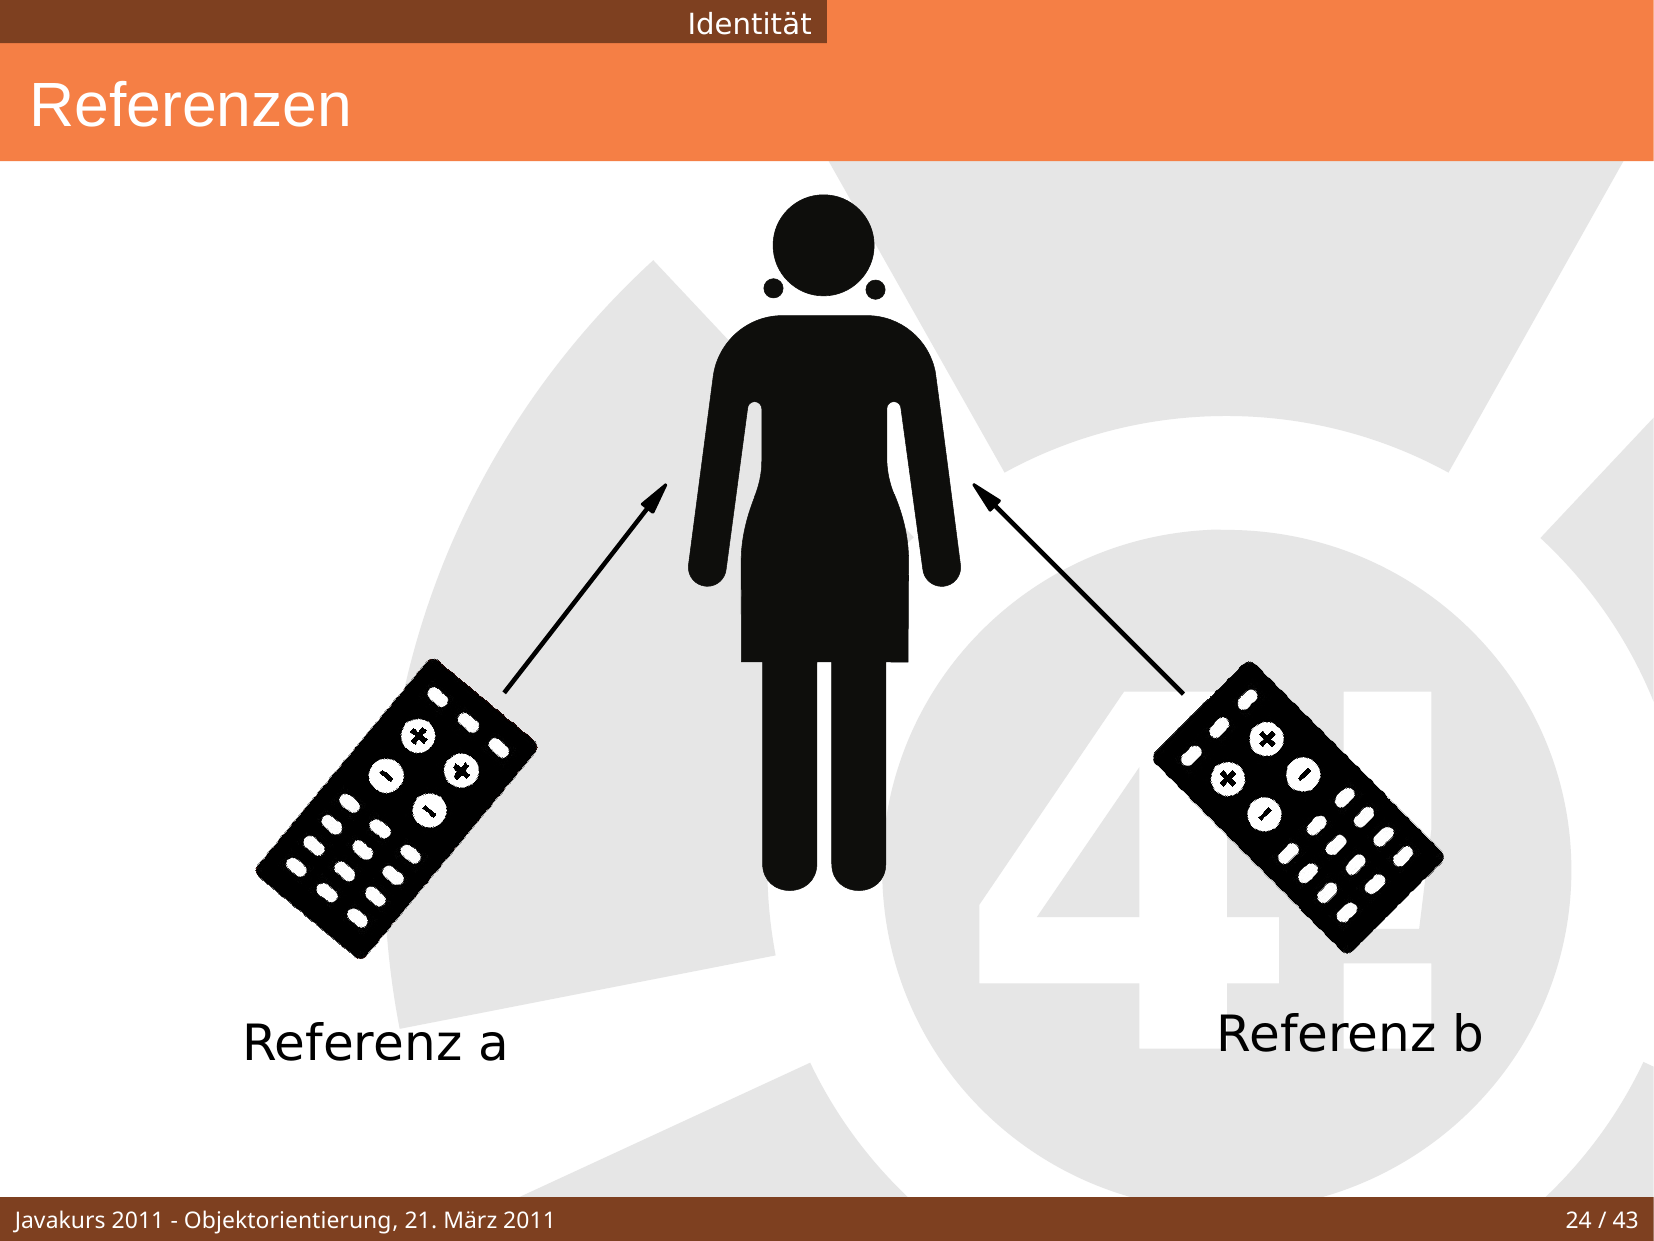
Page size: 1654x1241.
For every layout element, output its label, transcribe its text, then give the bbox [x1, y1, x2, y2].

text_box [972, 483, 1186, 696]
title Referenzen [29, 67, 1595, 143]
picture [216, 168, 1483, 998]
text_box Referenz a [242, 1014, 510, 1073]
text_box Identität [29, 0, 827, 50]
text_box [502, 483, 668, 695]
text_box Referenz b [1216, 1004, 1485, 1064]
